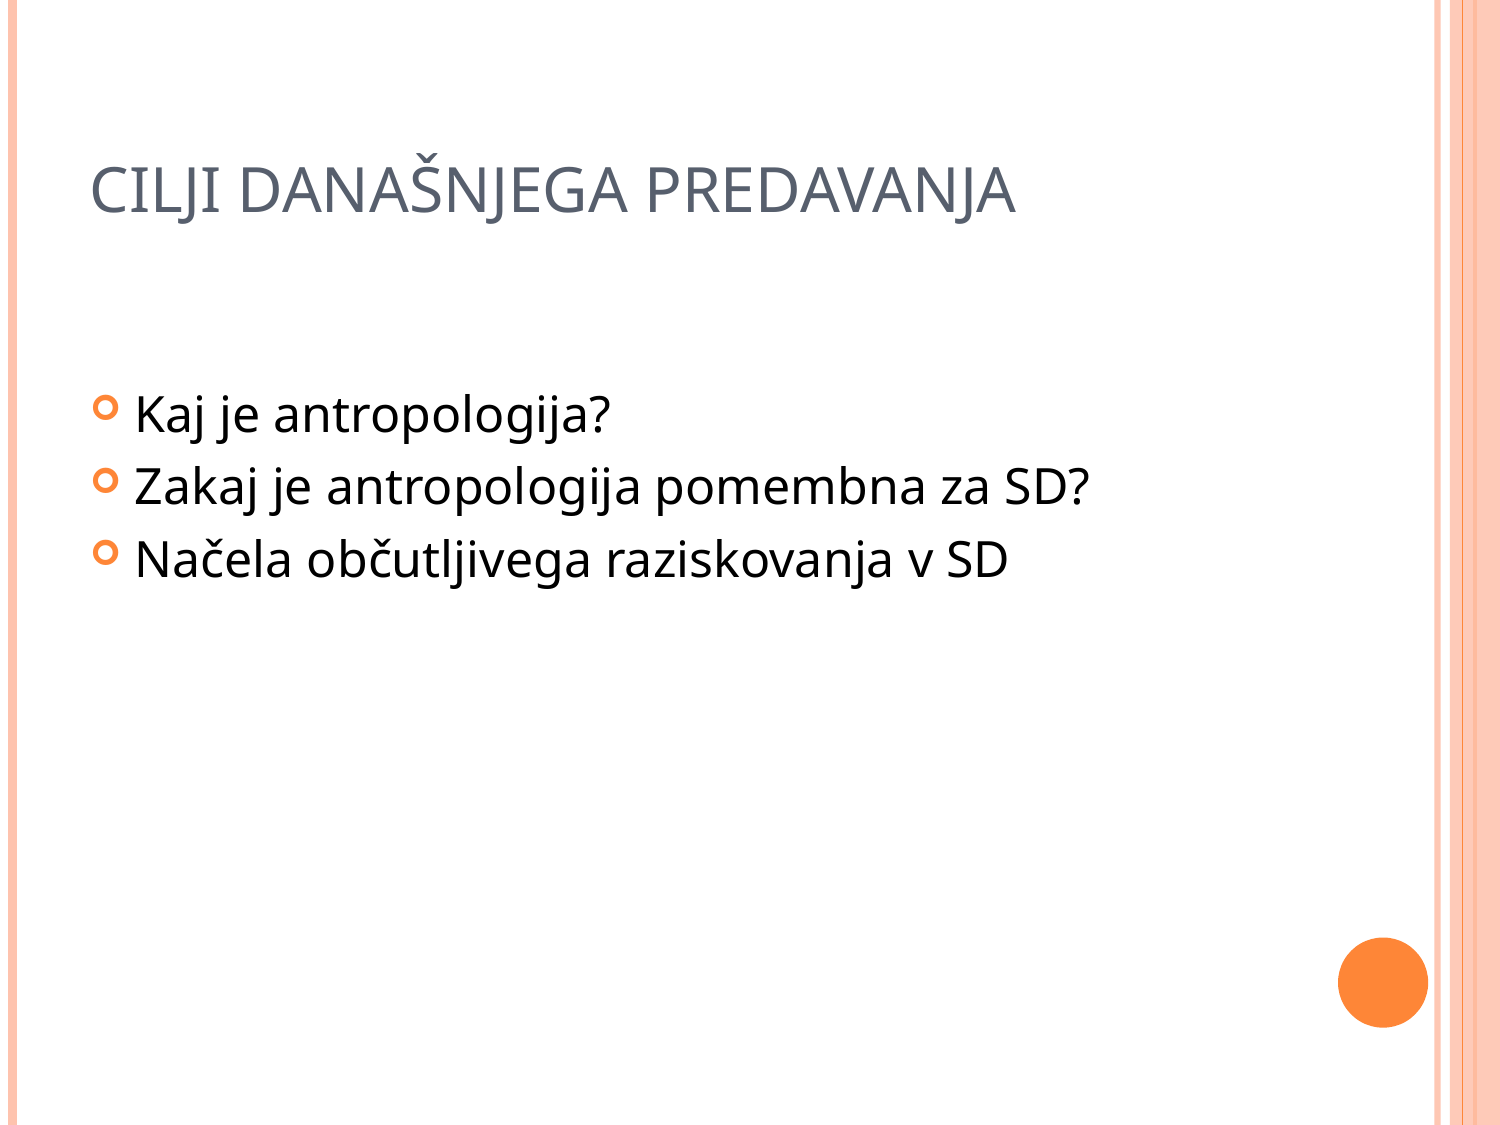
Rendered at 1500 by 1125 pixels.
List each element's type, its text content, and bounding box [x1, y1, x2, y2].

title CILJI DANAŠNJEGA PREDAVANJA [74, 44, 1300, 233]
list Kaj je antropologija? Zakaj je antropologija pomembna za SD? Načela občutljivega raziskovanja v SD [74, 375, 1300, 1125]
